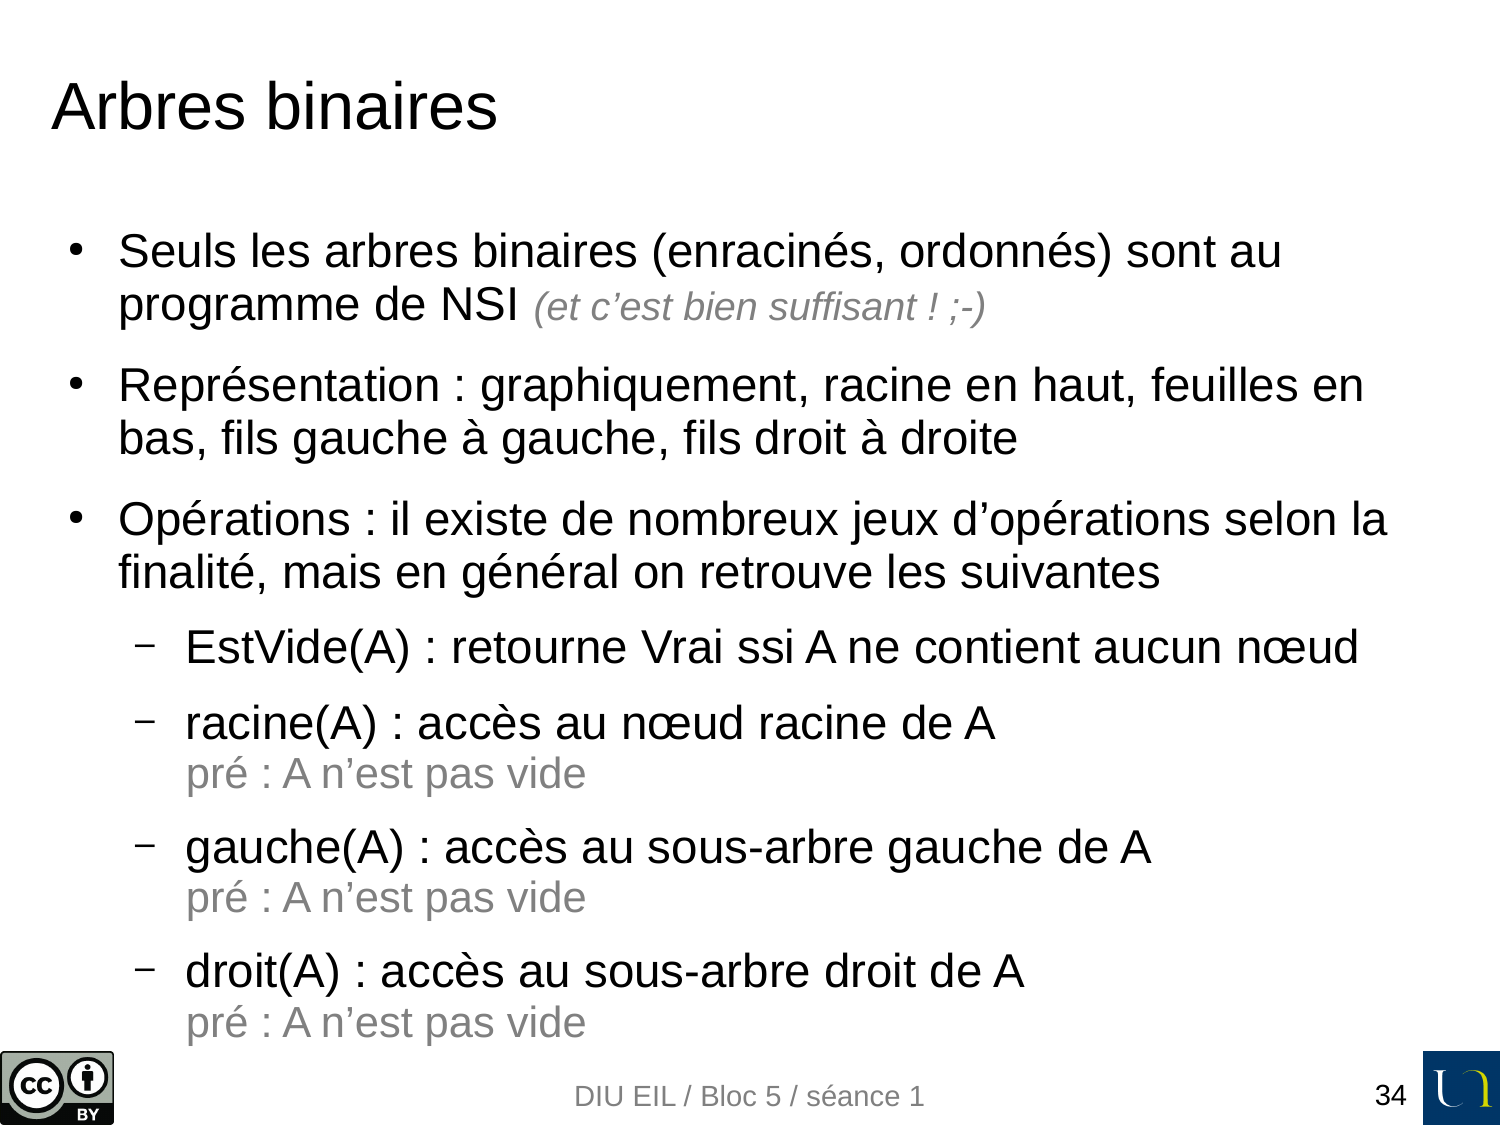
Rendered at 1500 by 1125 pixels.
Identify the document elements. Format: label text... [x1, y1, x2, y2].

picture [0, 1051, 114, 1125]
title Arbres binaires [51, 44, 1449, 170]
list Seuls les arbres binaires (enracinés, ordonnés) sont au programme de NSI (et c’est bien suffisant ! ;-) Représentation : graphiquement, racine en haut, feuilles en bas, fils gauche à gauche, fils droit à droite Opérations : il existe de nombreux jeux d’opérations selon la finalité, mais en général on retrouve les suivantes EstVide(A) : retourne Vrai ssi A ne contient aucun nœud racine(A) : accès au nœud racine de A pré : A n’est pas vide gauche(A) : accès au sous-arbre gauche de A pré : A n’est pas vide droit(A) : accès au sous-arbre droit de A pré : A n’est pas vide [51, 224, 1449, 1052]
picture [1417, 1051, 1500, 1125]
